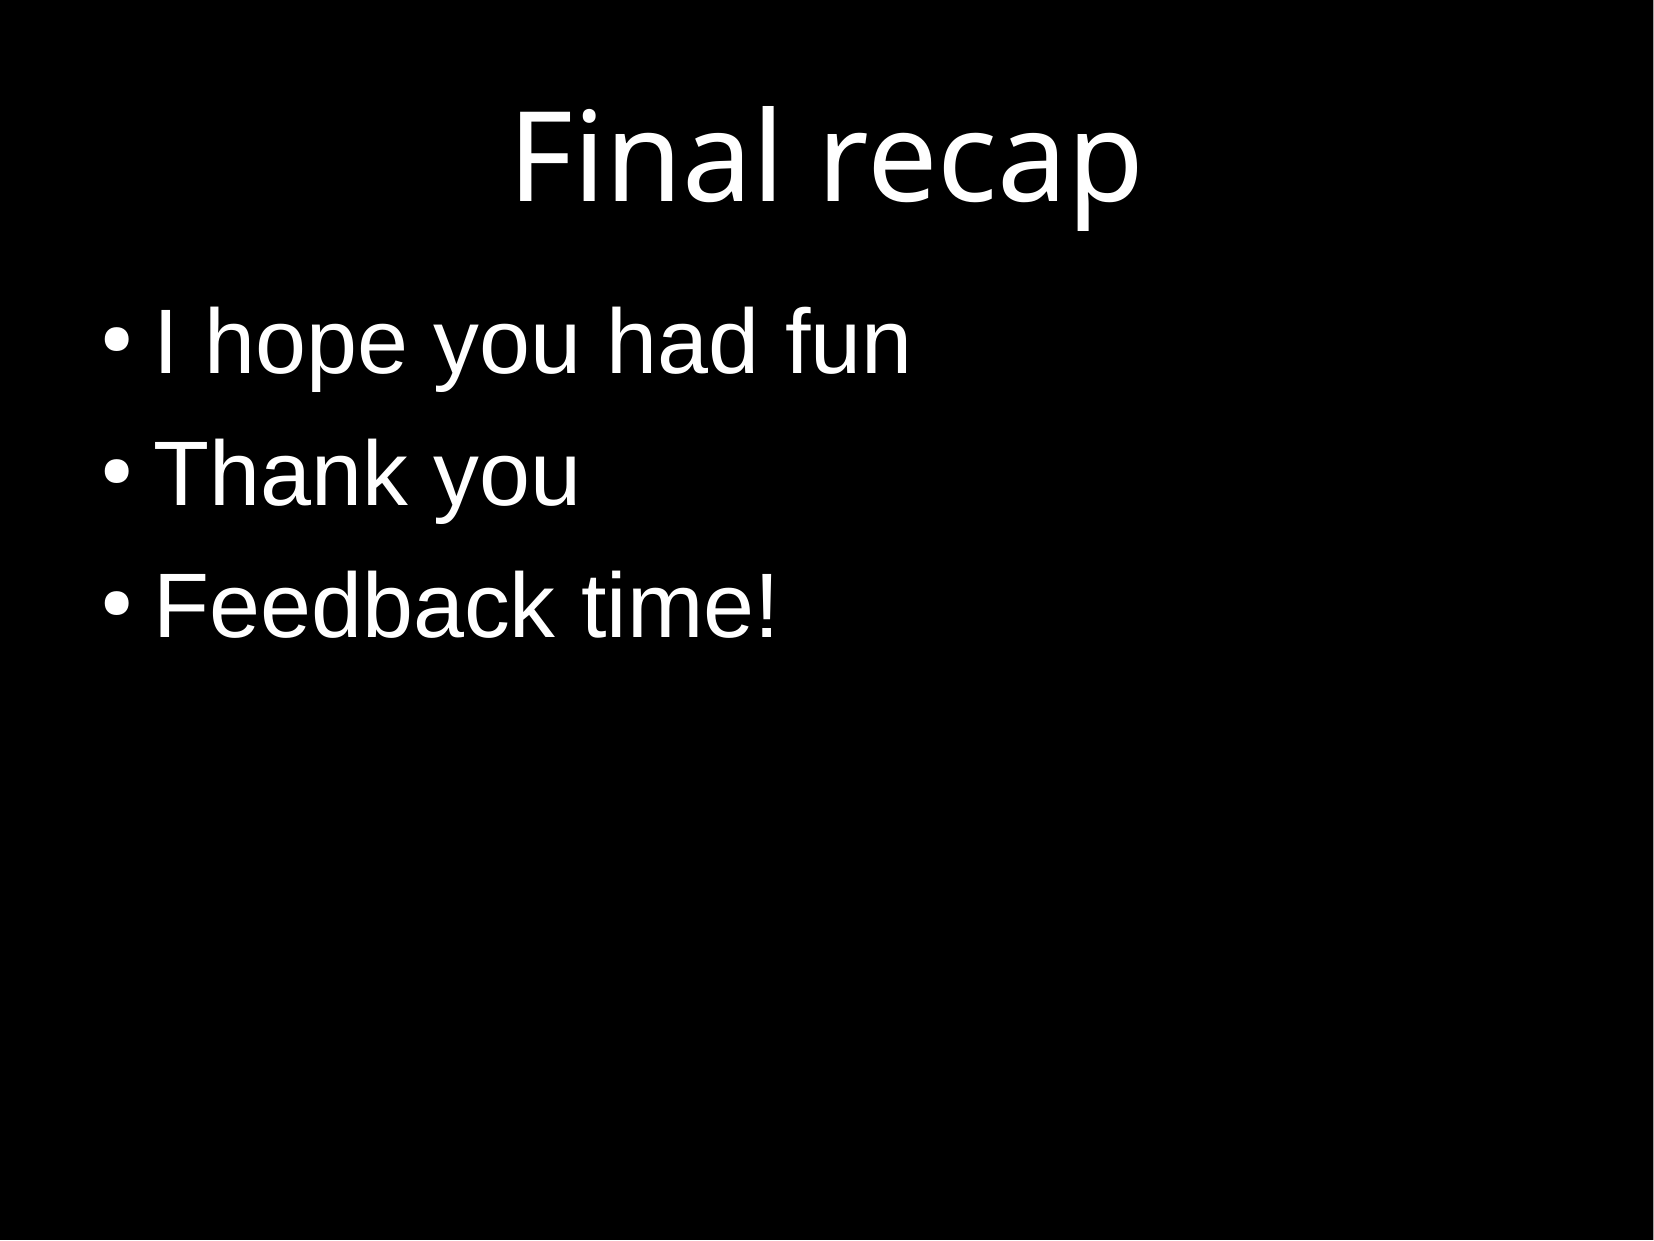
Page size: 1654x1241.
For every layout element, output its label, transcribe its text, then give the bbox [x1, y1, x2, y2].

list I hope you had fun Thank you Feedback time! [82, 290, 1571, 1010]
title Final recap [82, 49, 1571, 257]
